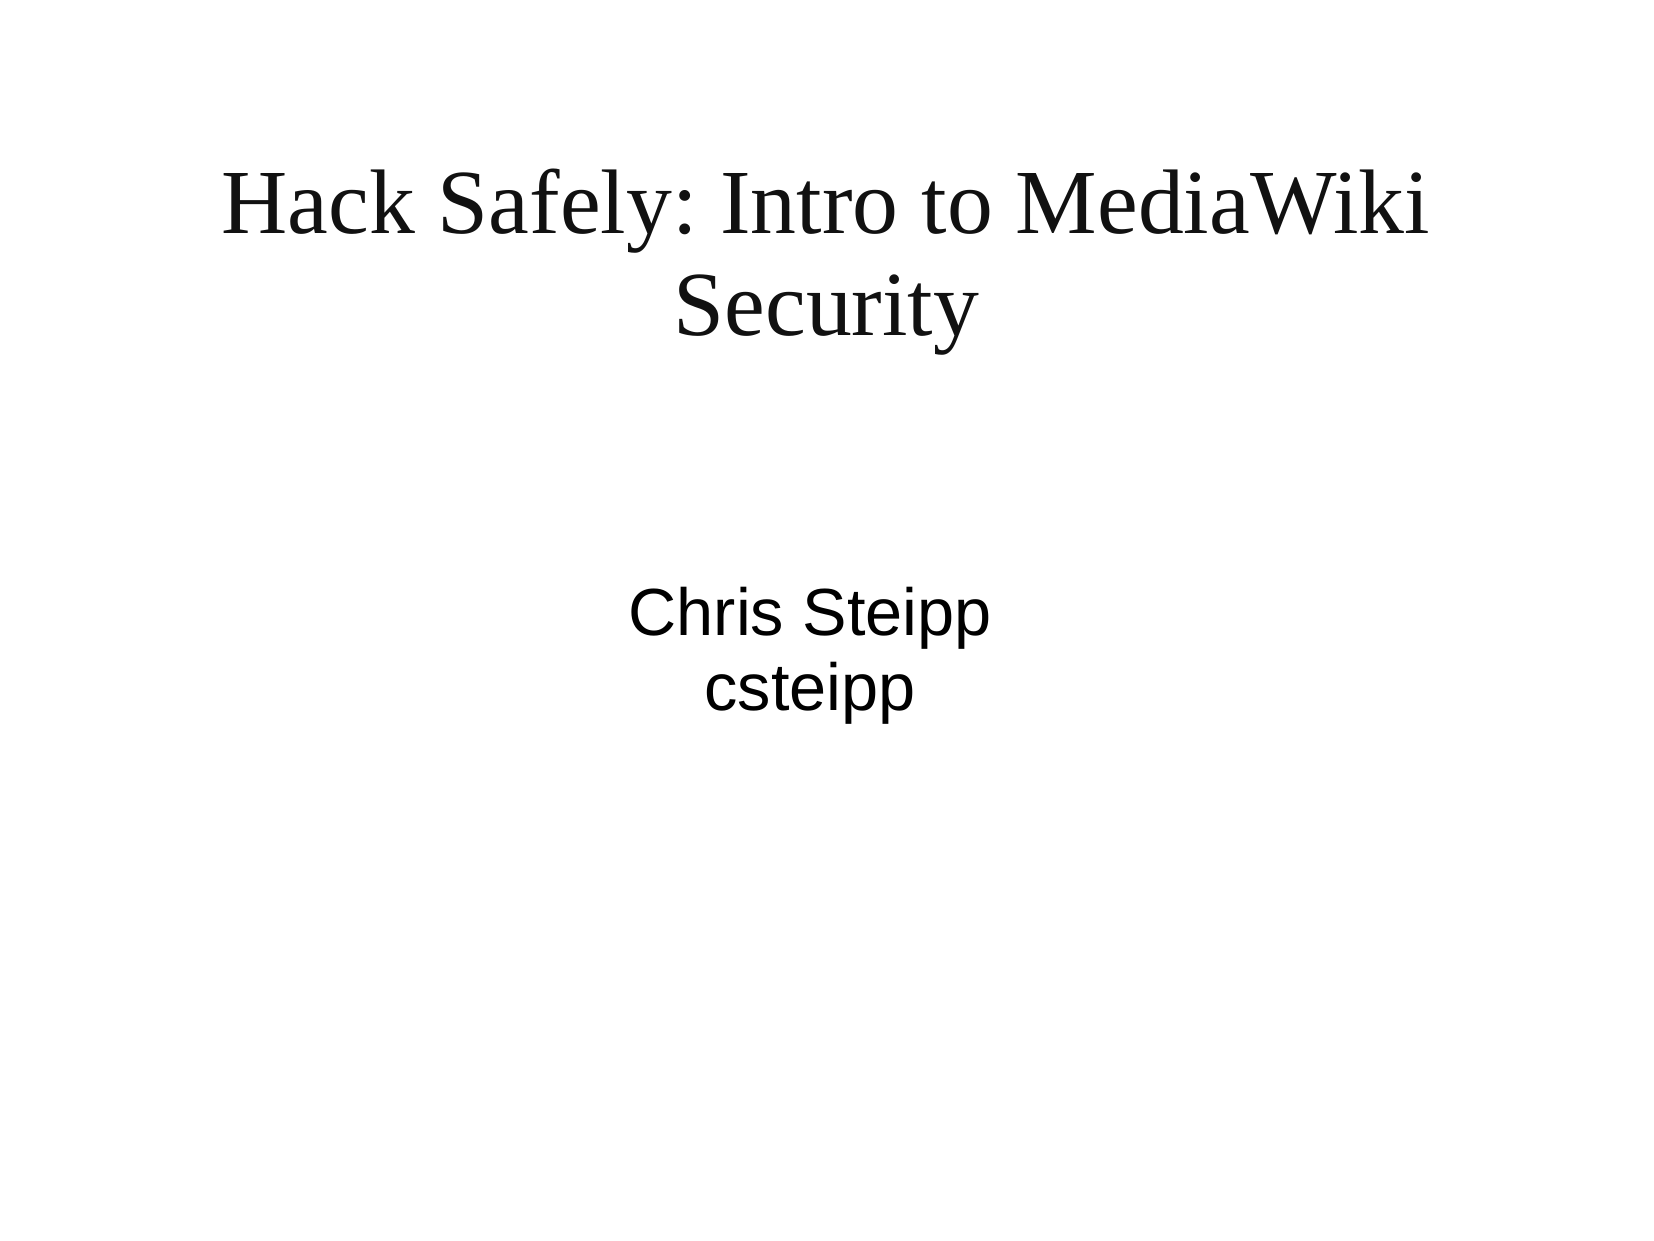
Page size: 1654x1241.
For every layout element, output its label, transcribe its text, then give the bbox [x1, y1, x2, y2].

subtitle Chris Steipp csteipp [82, 290, 1538, 1010]
title Hack Safely: Intro to MediaWiki Security [82, 150, 1571, 358]
